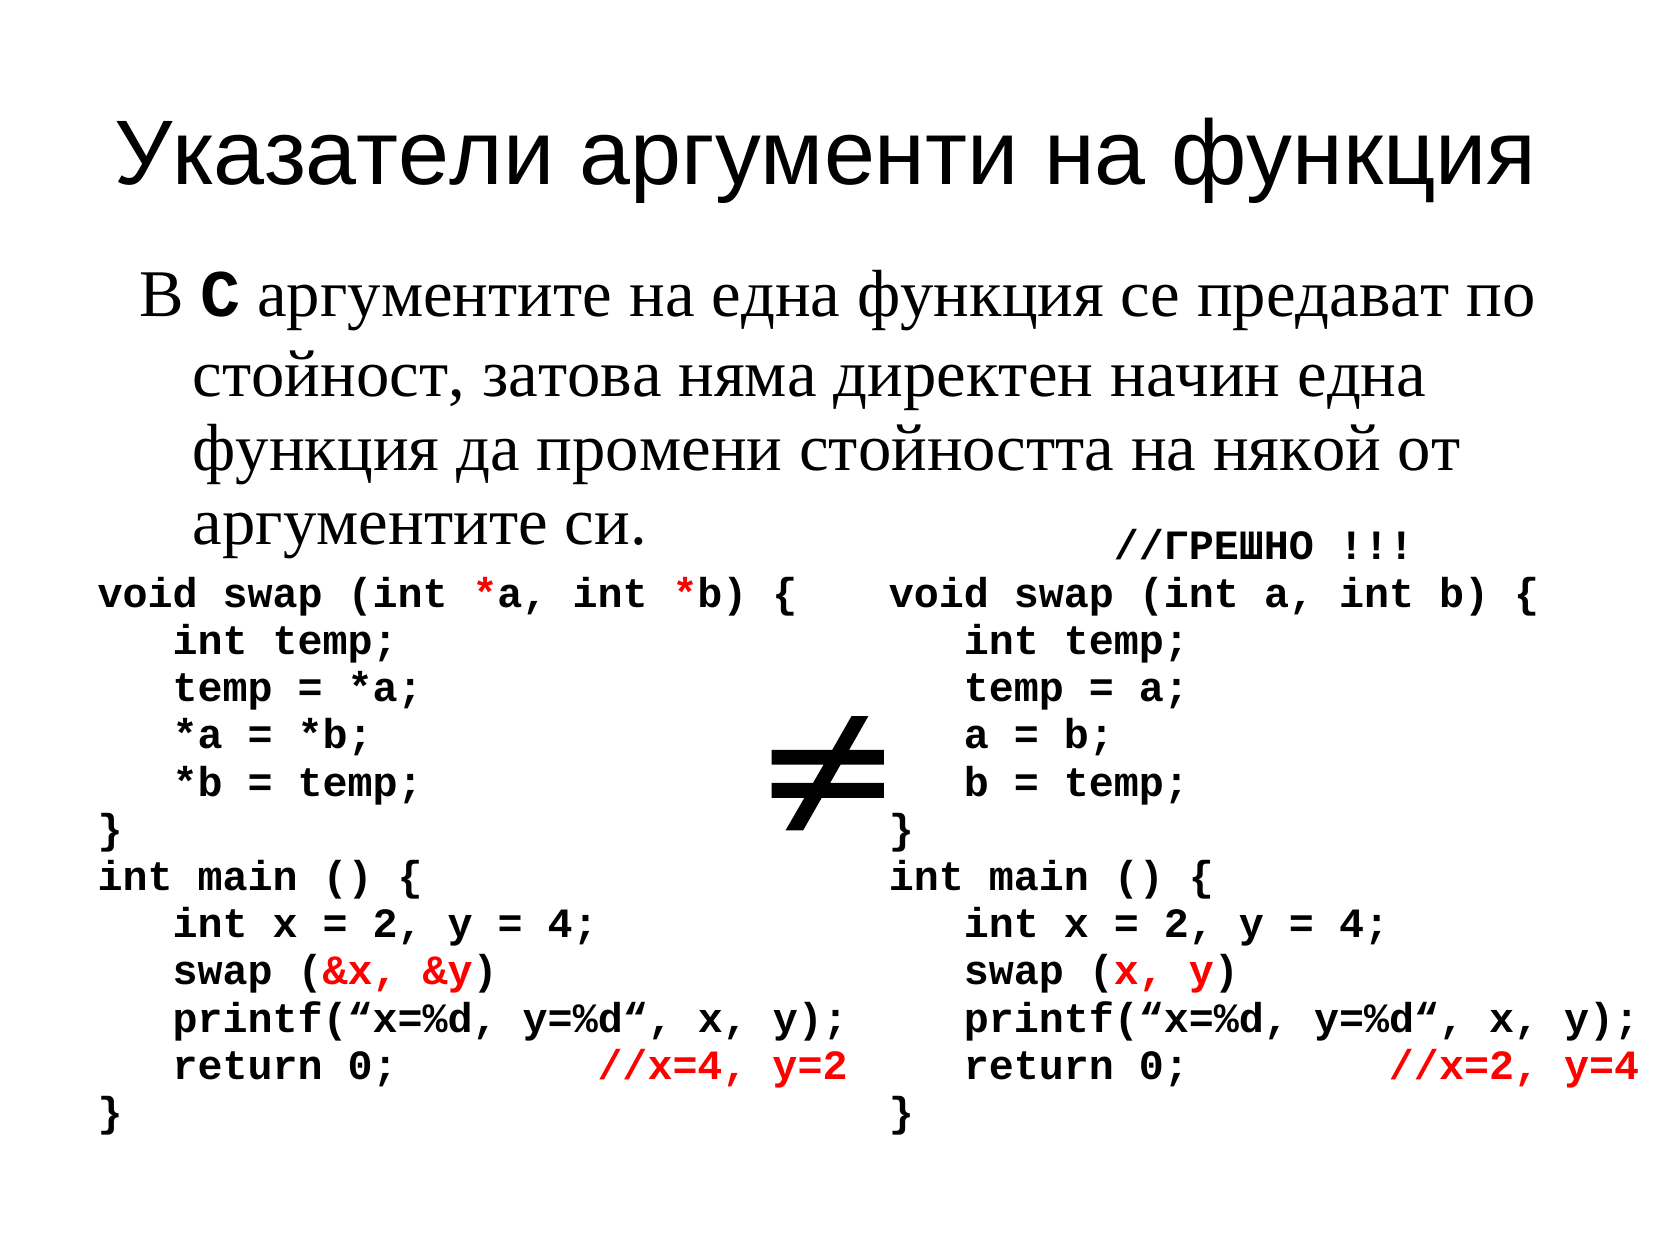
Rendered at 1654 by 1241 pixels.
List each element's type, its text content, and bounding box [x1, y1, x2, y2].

text_box void swap (int *a, int *b) { int temp; temp = *a; *a = *b; *b = temp; } int main () { int x = 2, y = 4; swap (&x, &y) printf(“x=%d, y=%d“, x, y); return 0; //x=4, y=2 } [82, 517, 874, 1154]
text_box  [740, 692, 890, 962]
title Указатели аргументи на функция [82, 49, 1571, 257]
list В С аргументите на една функция се предават по стойност, затова няма директен начин една функция да промени стойността на някой от аргументите си. [121, 257, 1561, 517]
text_box //ГРЕШНО !!! void swap (int a, int b) { int temp; temp = a; a = b; b = temp; } int main () { int x = 2, y = 4; swap (x, y) printf(“x=%d, y=%d“, x, y); return 0; //x=2, y=4 } [874, 517, 1654, 1154]
